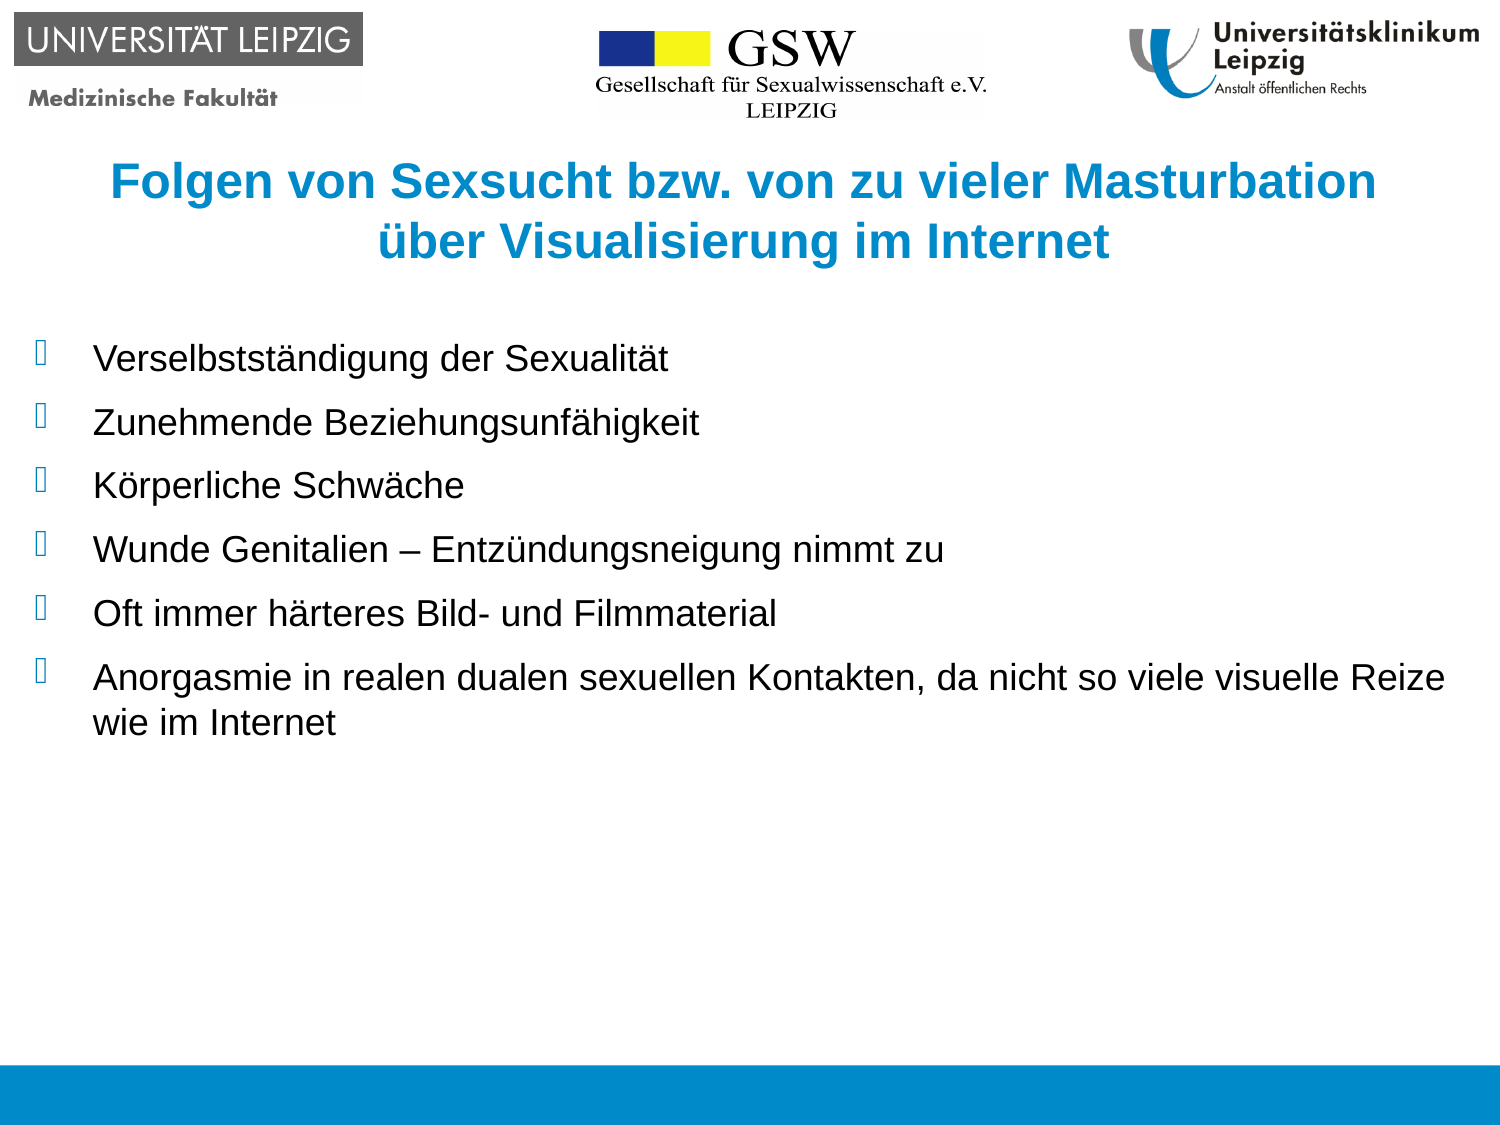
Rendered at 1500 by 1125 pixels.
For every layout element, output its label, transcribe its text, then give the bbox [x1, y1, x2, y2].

picture [14, 12, 363, 106]
picture [596, 30, 986, 118]
picture [1126, 18, 1481, 101]
list Verselbstständigung der Sexualität Zunehmende Beziehungsunfähigkeit Körperliche Schwäche Wunde Genitalien – Entzündungsneigung nimmt zu Oft immer härteres Bild- und Filmmaterial Anorgasmie in realen dualen sexuellen Kontakten, da nicht so viele visuelle Reize wie im Internet [19, 326, 1470, 1041]
title Folgen von Sexsucht bzw. von zu vieler Masturbation über Visualisierung im Internet [64, 125, 1424, 291]
